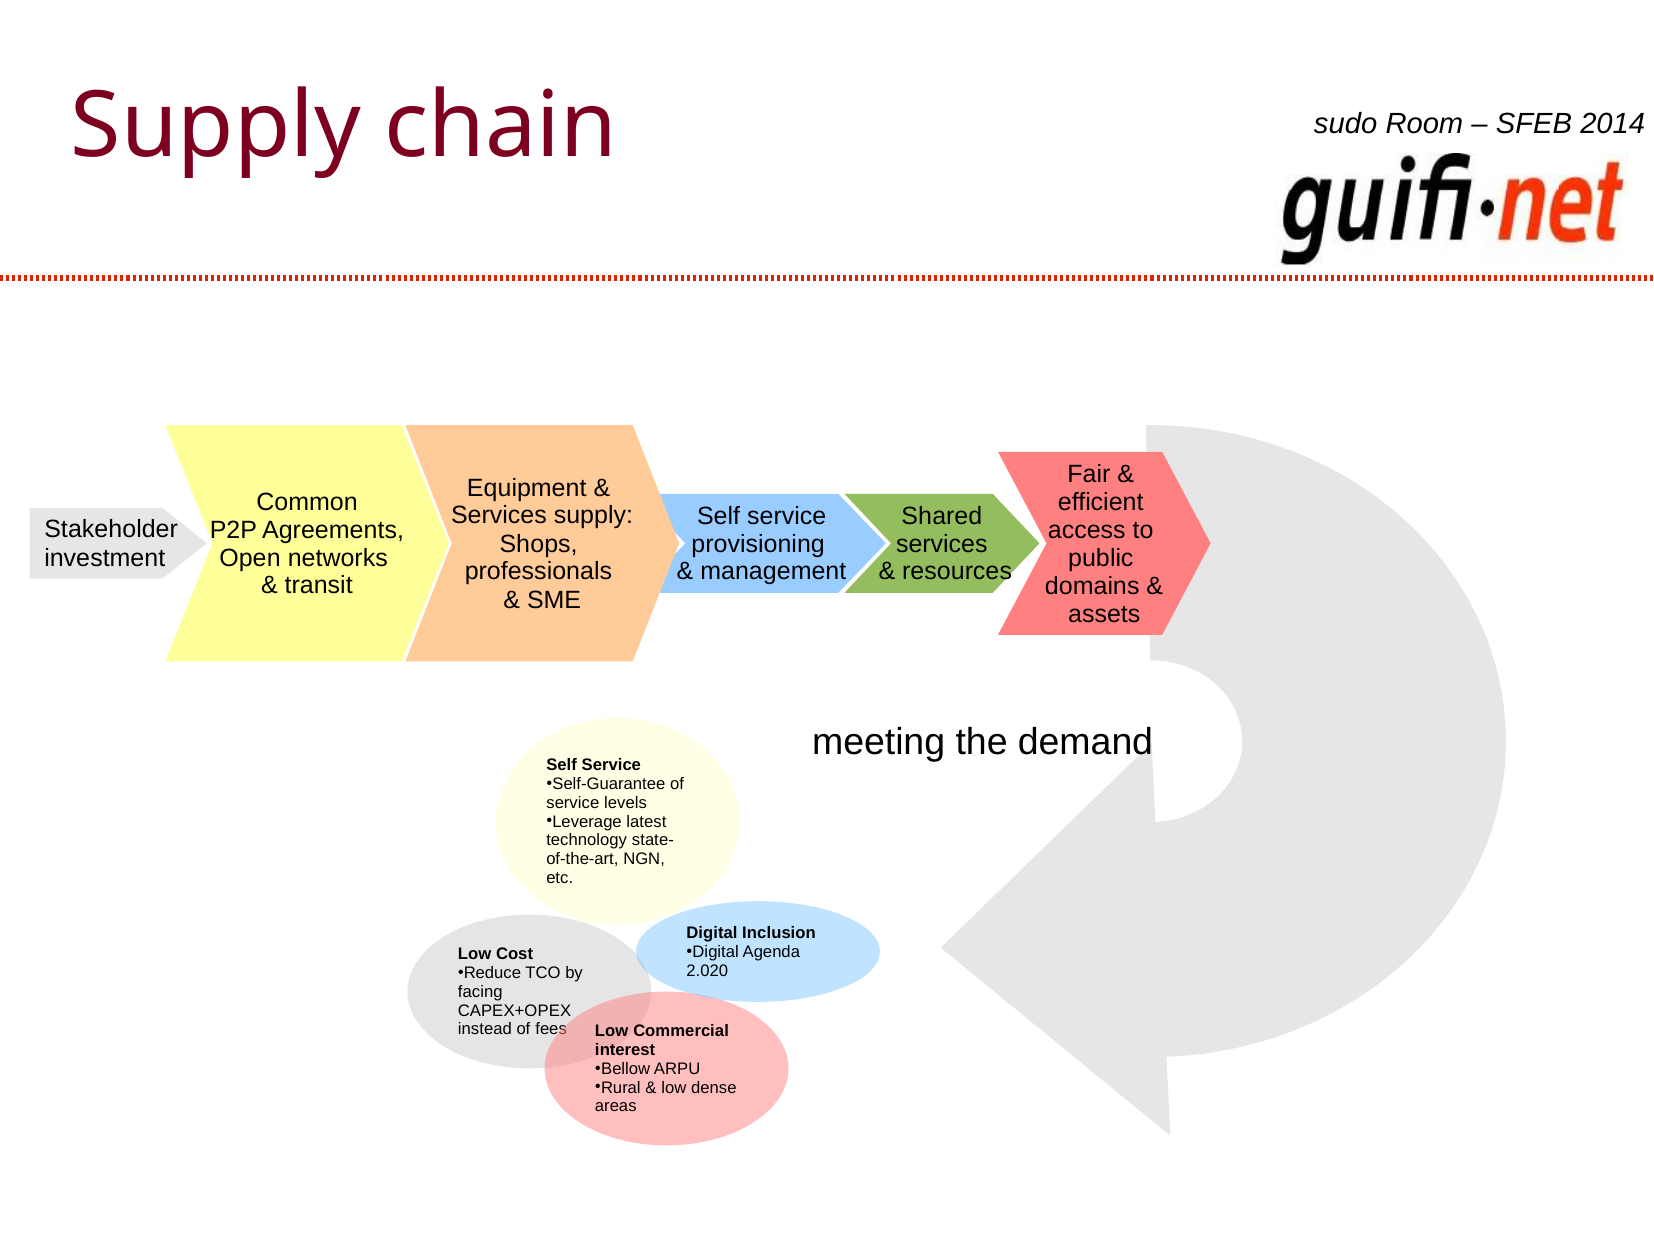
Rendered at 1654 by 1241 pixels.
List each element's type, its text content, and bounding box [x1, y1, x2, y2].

text_box Self service provisioning & management [660, 493, 886, 593]
text_box Common P2P Agreements, Open networks & transit [165, 425, 449, 662]
text_box meeting the demand [940, 425, 1506, 1136]
text_box Low Commercial interest Bellow ARPU Rural & low dense areas [544, 991, 789, 1146]
text_box Fair & efficient access to public domains & assets [998, 451, 1211, 635]
title Supply chain [70, 25, 1087, 218]
picture [1275, 153, 1630, 266]
text_box Equipment & Services supply: Shops, professionals & SME [405, 425, 680, 662]
text_box Self Service Self-Guarantee of service levels Leverage latest technology state-of-the-art, NGN, etc. [495, 717, 740, 925]
text_box Stakeholder investment [29, 507, 207, 579]
text_box Low Cost Reduce TCO by facing CAPEX+OPEX instead of fees [407, 914, 652, 1069]
text_box sudo Room – SFEB 2014 [1299, 100, 1654, 148]
text_box Shared services & resources [844, 493, 1040, 593]
text_box Digital Inclusion Digital Agenda 2.020 [636, 901, 880, 1002]
